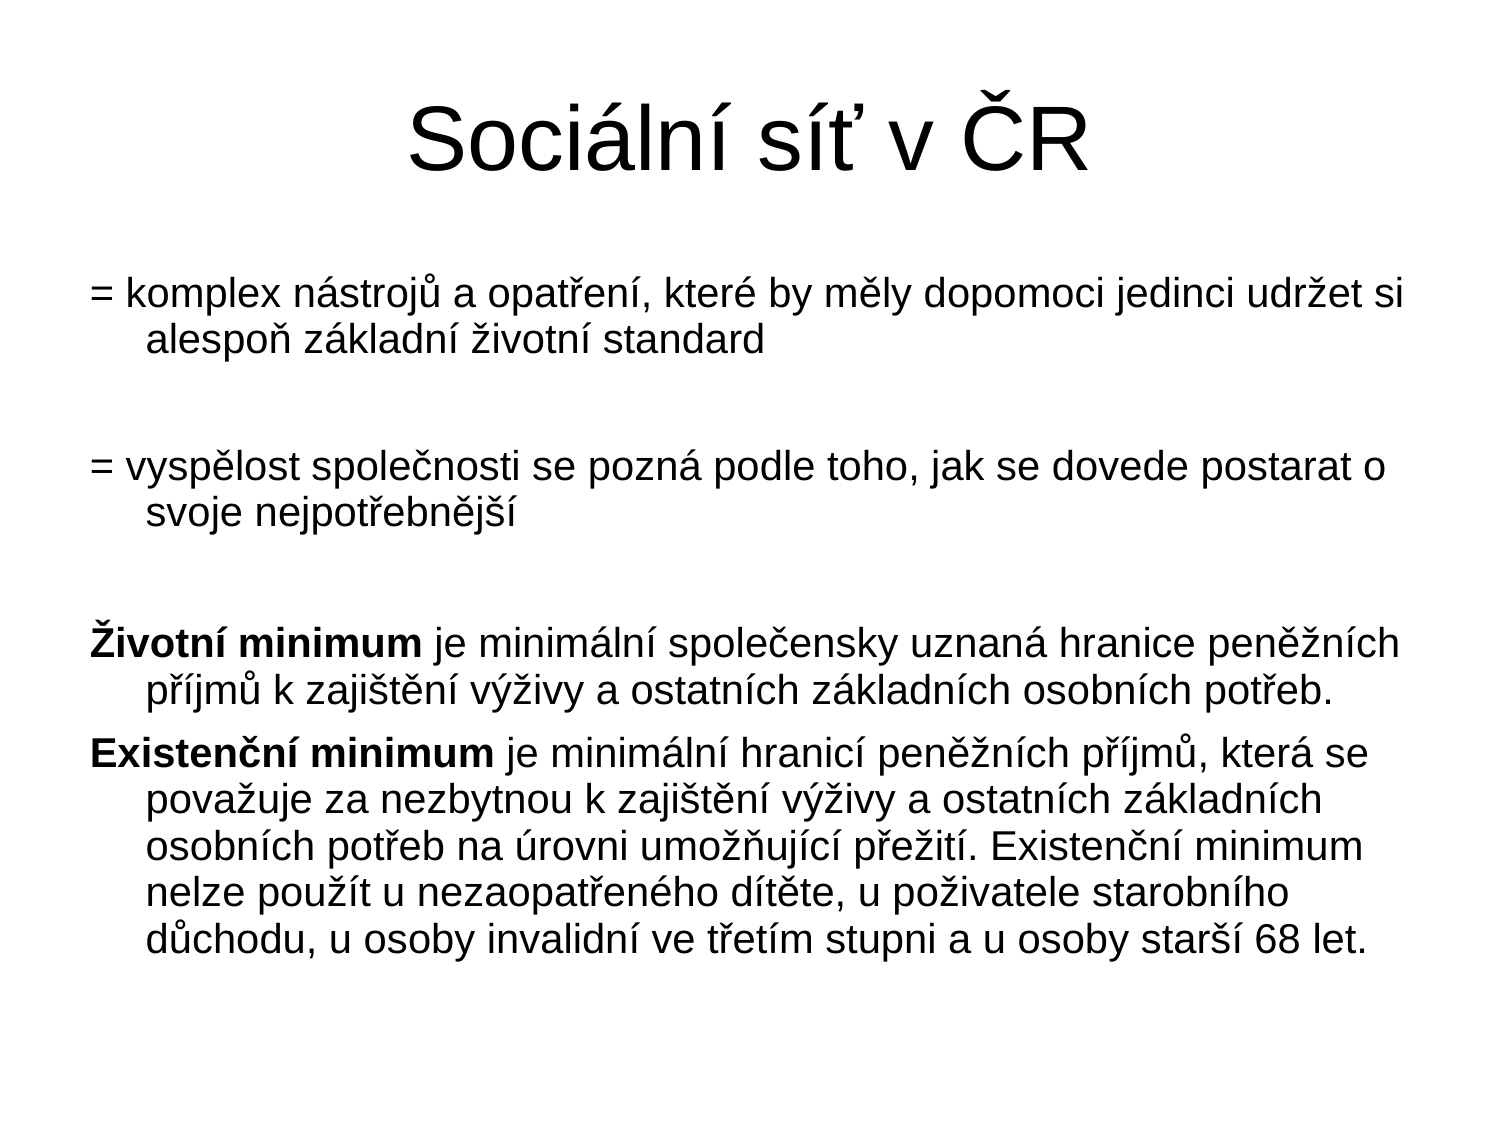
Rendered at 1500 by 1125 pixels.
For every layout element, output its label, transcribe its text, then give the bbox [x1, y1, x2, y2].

text_box = komplex nástrojů a opatření, které by měly dopomoci jedinci udržet si alespoň základní životní standard = vyspělost společnosti se pozná podle toho, jak se dovede postarat o svoje nejpotřebnější Životní minimum je minimální společensky uznaná hranice peněžních příjmů k zajištění výživy a ostatních základních osobních potřeb. Existenční minimum je minimální hranicí peněžních příjmů, která se považuje za nezbytnou k zajištění výživy a ostatních základních osobních potřeb na úrovni umožňující přežití. Existenční minimum nelze použít u nezaopatřeného dítěte, u poživatele starobního důchodu, u osoby invalidní ve třetím stupni a u osoby starší 68 let. [74, 262, 1425, 1005]
text_box Sociální síť v ČR [74, 45, 1425, 233]
